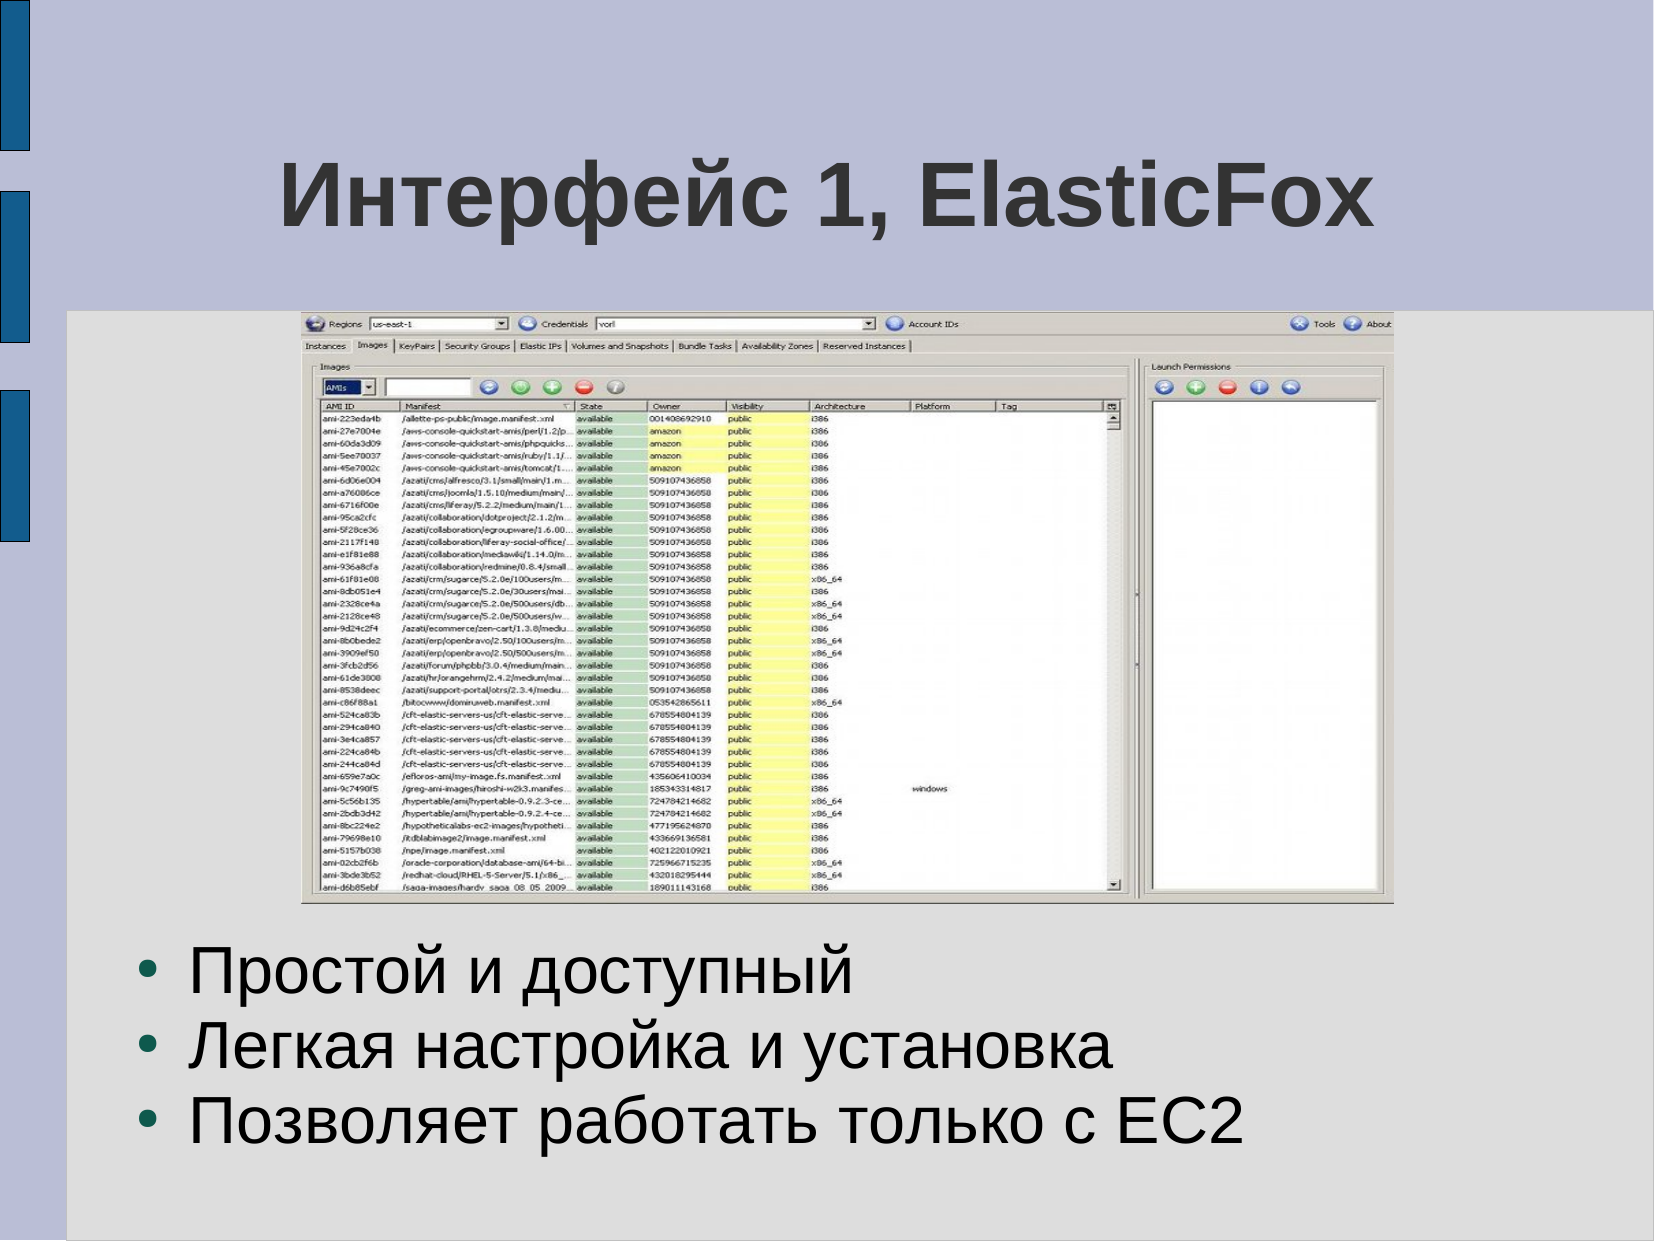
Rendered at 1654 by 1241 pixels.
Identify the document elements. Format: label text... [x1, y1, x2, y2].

title Интерфейс 1, ElasticFox [121, 91, 1534, 299]
list Простой и доступный Легкая настройка и установка Позволяет работать только с EC2 [118, 933, 1595, 1199]
picture [301, 312, 1394, 904]
